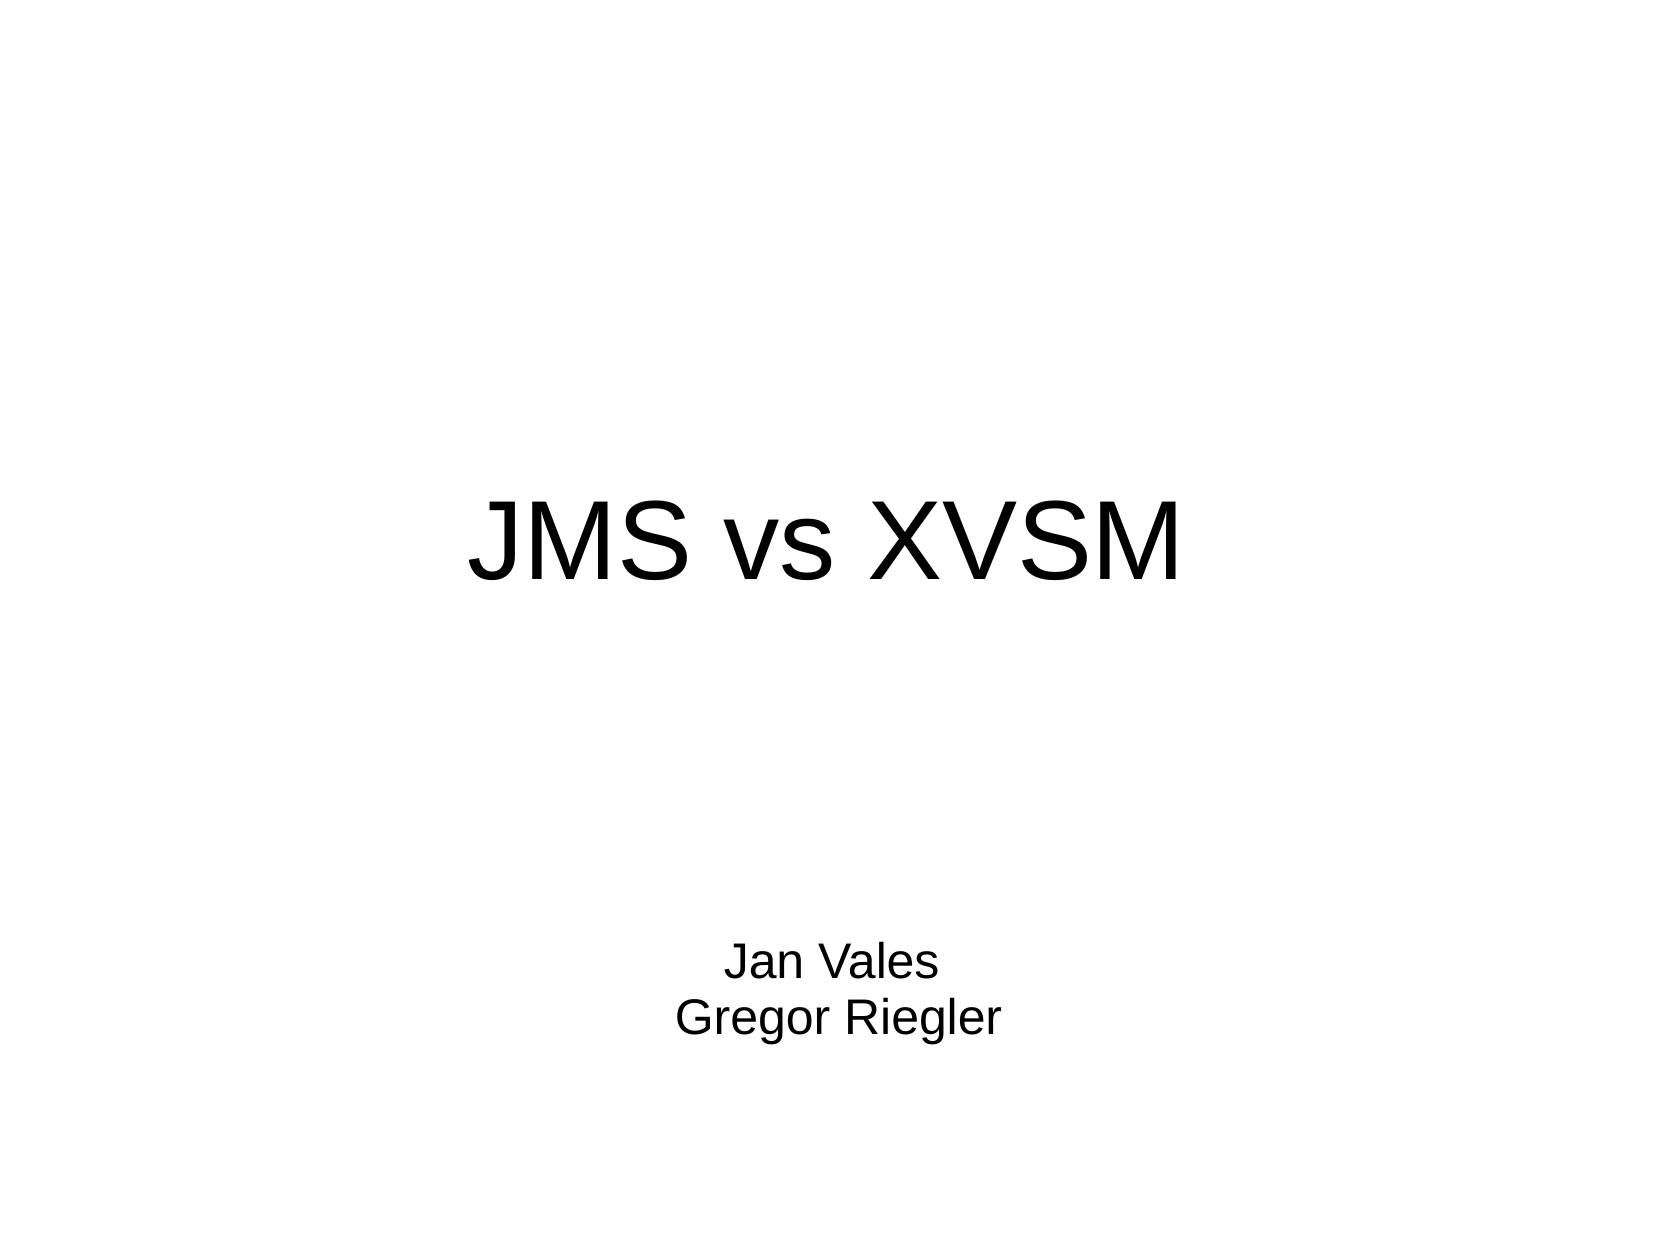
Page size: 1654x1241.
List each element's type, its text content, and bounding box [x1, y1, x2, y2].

title JMS vs XVSM [82, 437, 1571, 645]
title Jan Vales Gregor Riegler [94, 897, 1583, 1082]
